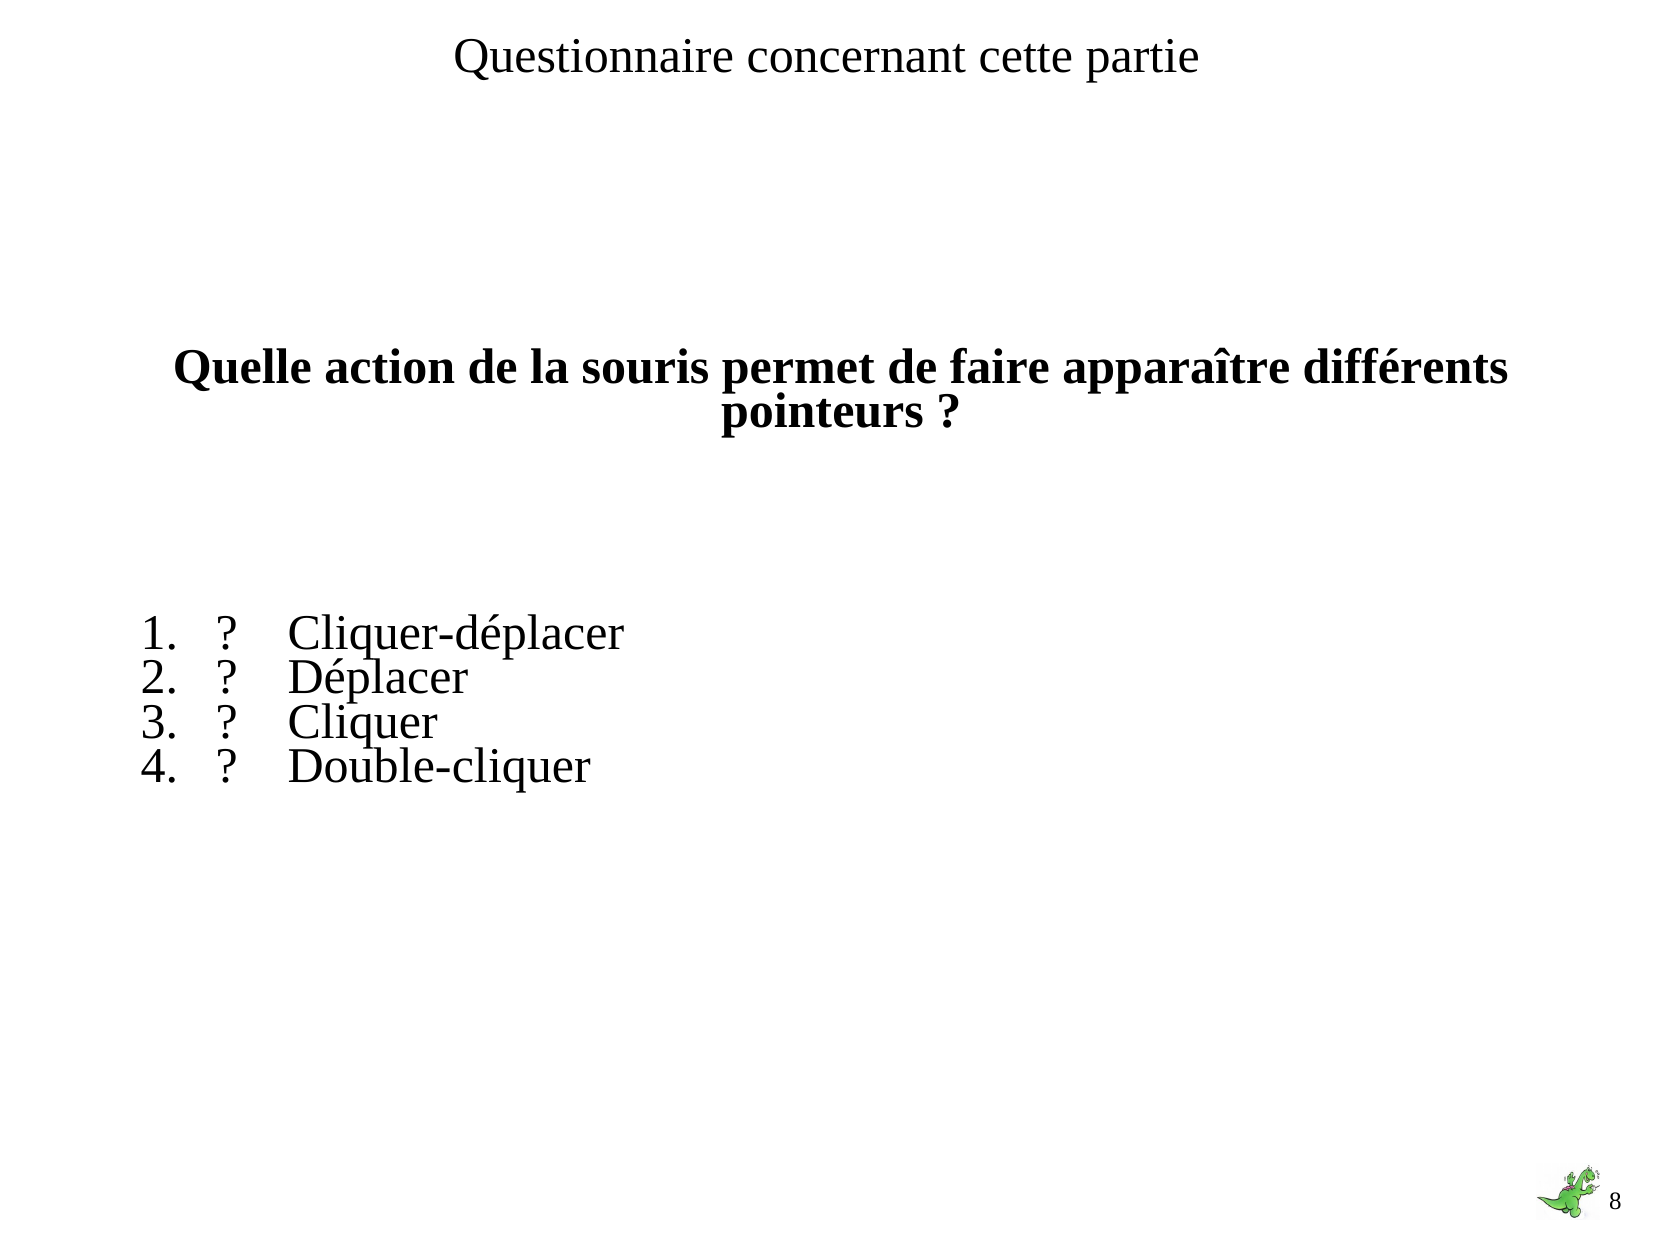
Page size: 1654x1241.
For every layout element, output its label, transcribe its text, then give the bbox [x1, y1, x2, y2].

text_box 8 [1609, 1186, 1638, 1216]
text_box Quelle action de la souris permet de faire apparaître différents pointeurs ? 1. ? Cliquer-déplacer 2. ? Déplacer 3. ? Cliquer 4. ? Double-cliquer [88, 236, 1595, 886]
picture [1536, 1163, 1600, 1220]
text_box Questionnaire concernant cette partie [0, 29, 1654, 101]
